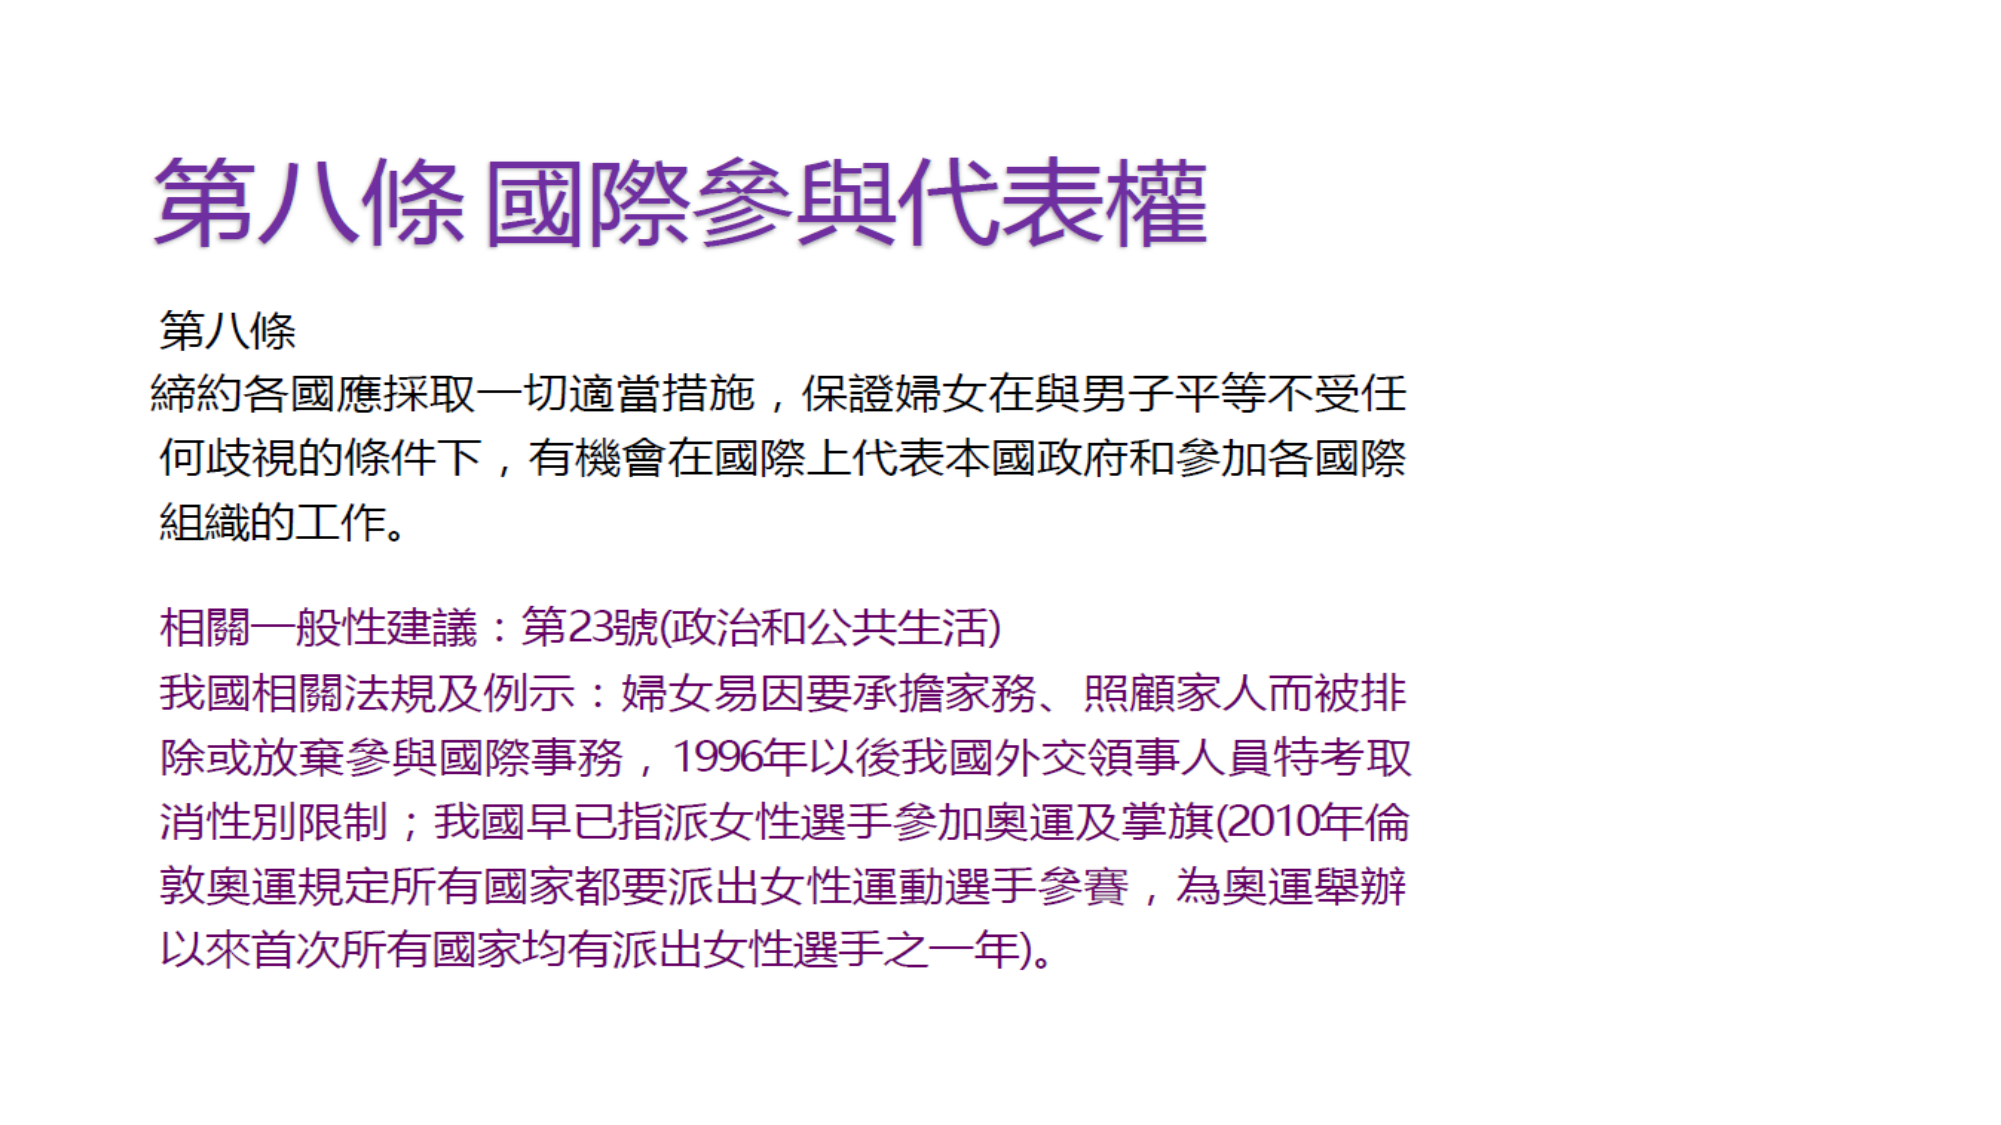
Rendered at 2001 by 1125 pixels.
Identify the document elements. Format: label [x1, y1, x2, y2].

picture [137, 121, 1432, 1003]
